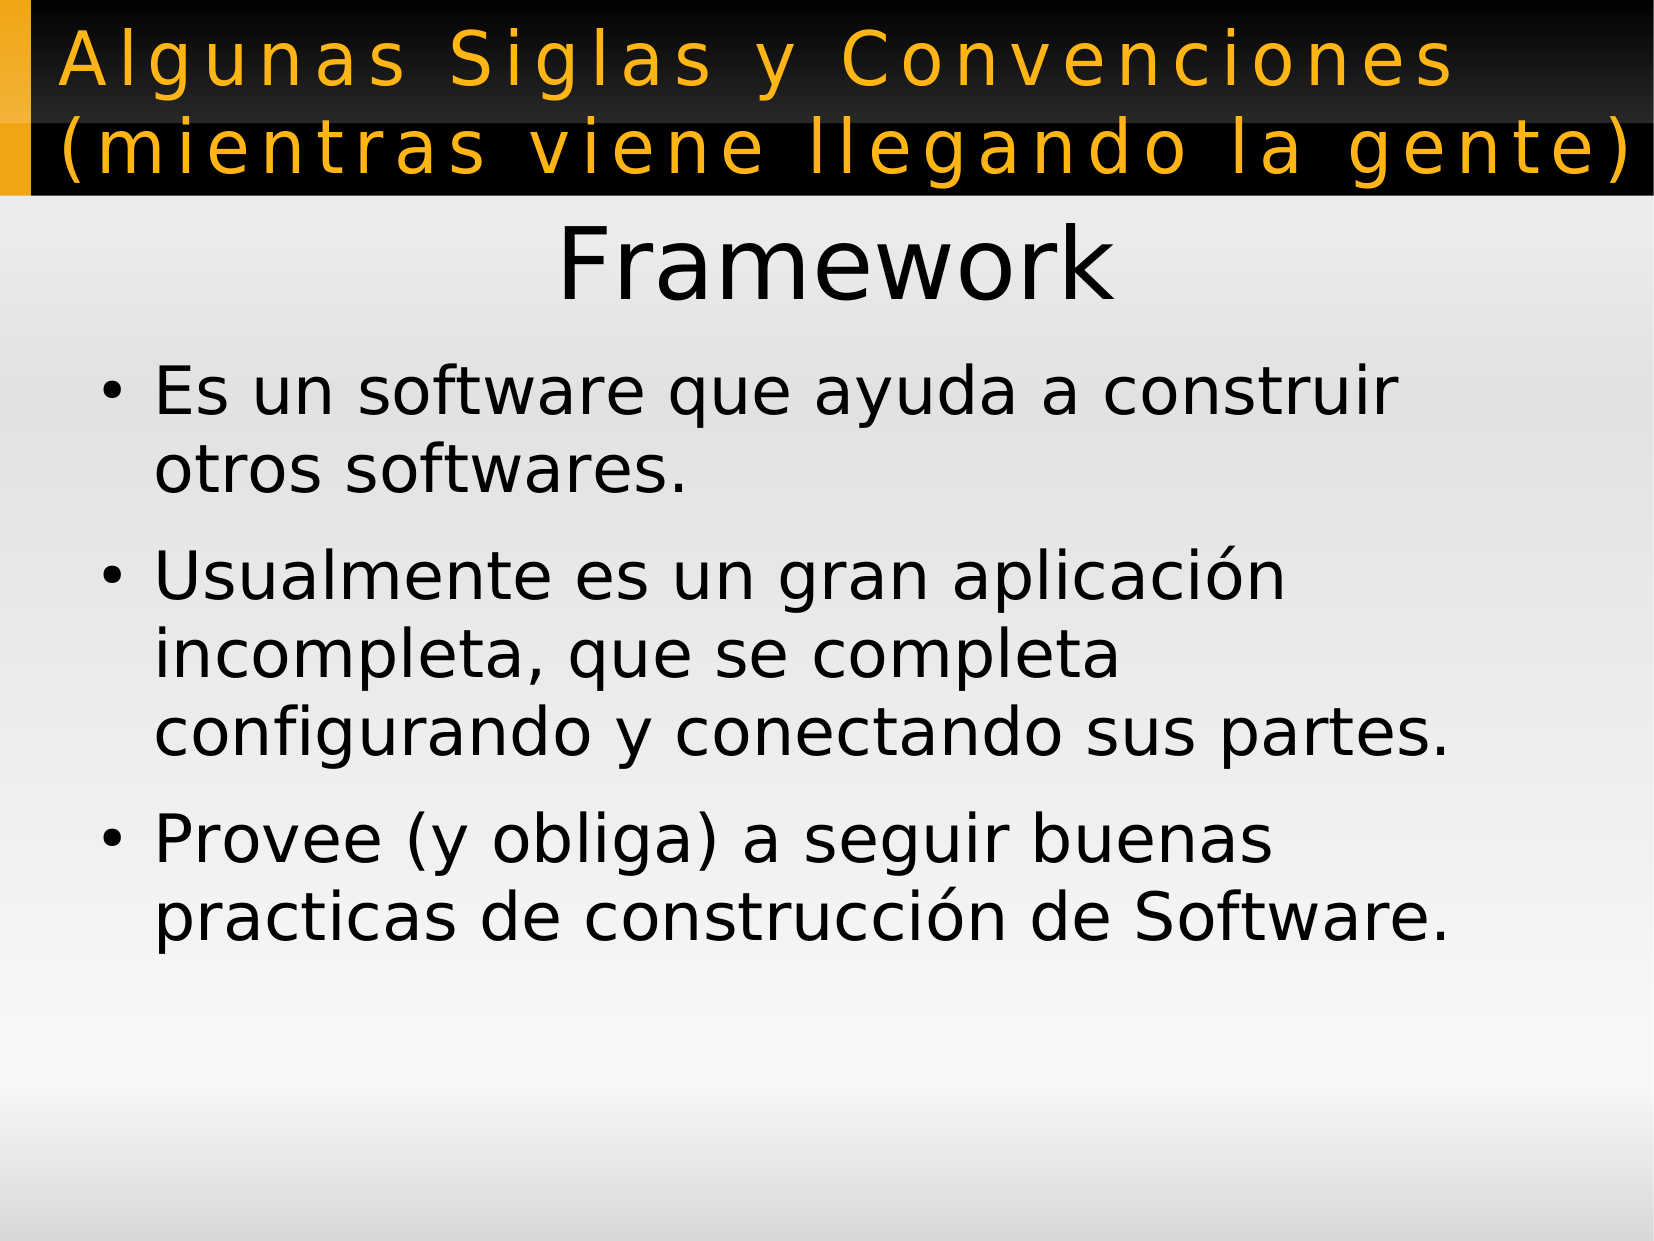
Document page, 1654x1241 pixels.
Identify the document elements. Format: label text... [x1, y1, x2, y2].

list Framework Es un software que ayuda a construir otros softwares. Usualmente es un gran aplicación incompleta, que se completa configurando y conectando sus partes. Provee (y obliga) a seguir buenas practicas de construcción de Software. [82, 206, 1571, 1109]
picture [0, 0, 1654, 1241]
title Algunas Siglas y Convenciones (mientras viene llegando la gente) [59, 16, 1654, 191]
